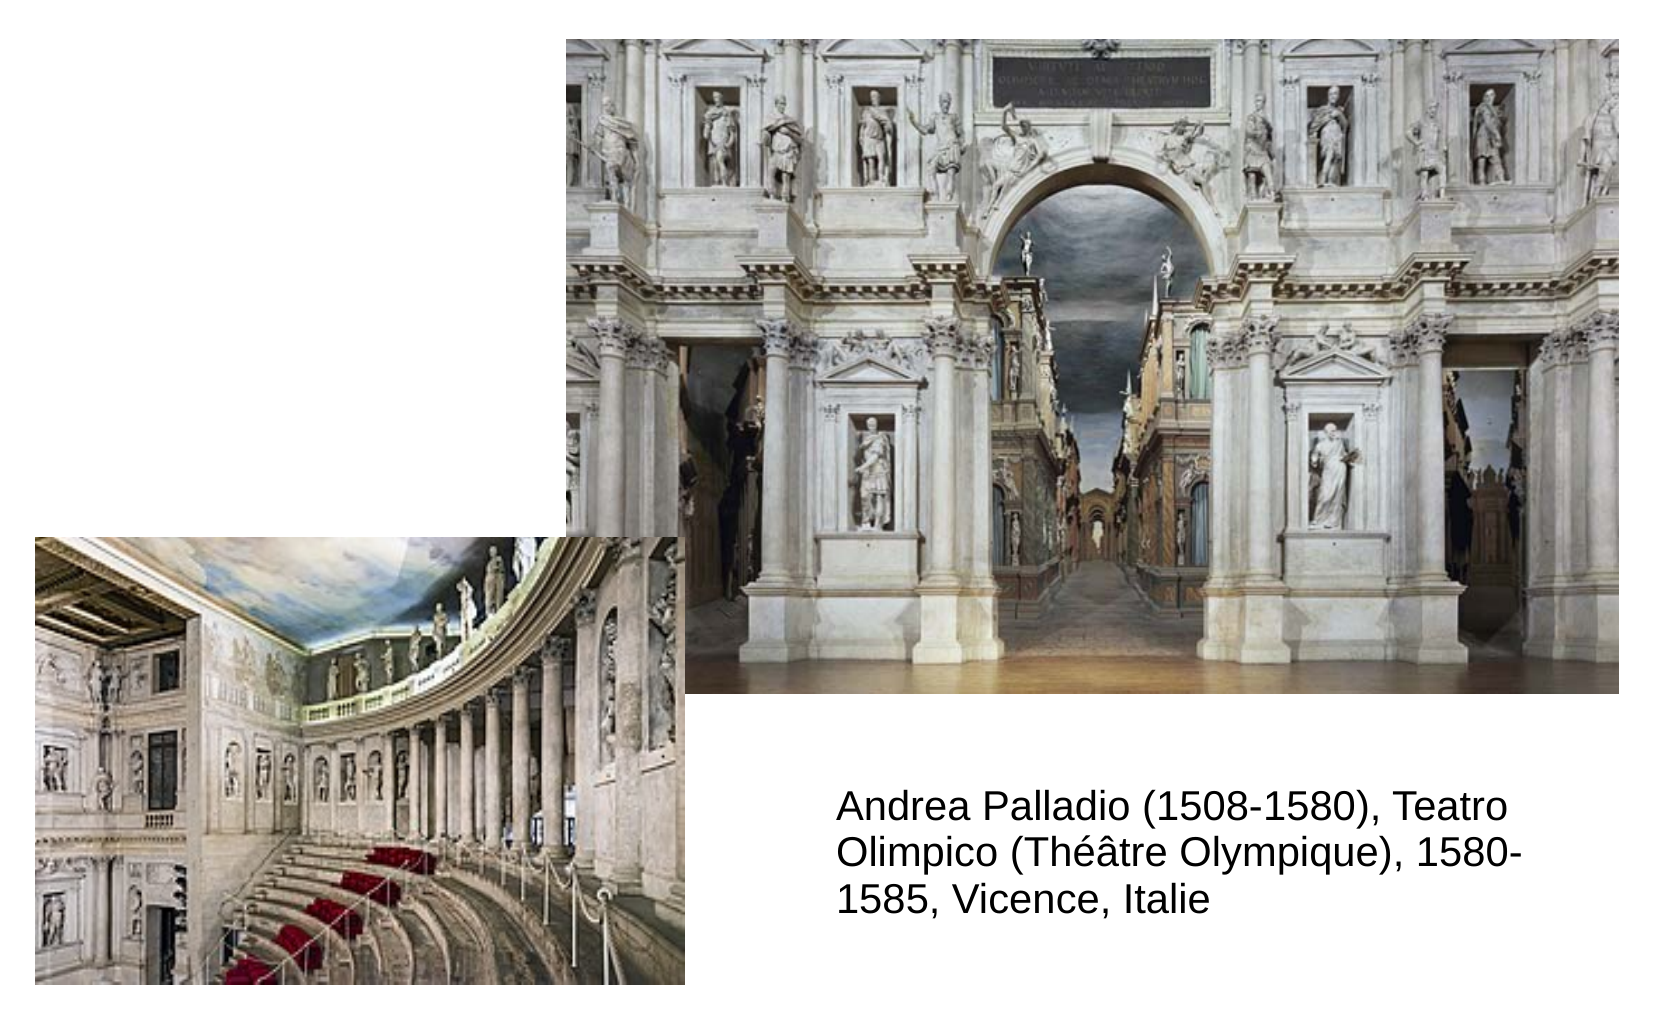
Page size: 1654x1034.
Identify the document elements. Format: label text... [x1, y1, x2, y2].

text_box Andrea Palladio (1508-1580), Teatro Olimpico (Théâtre Olympique), 1580-1585, Vicence, Italie [821, 775, 1607, 932]
picture [35, 39, 1619, 985]
